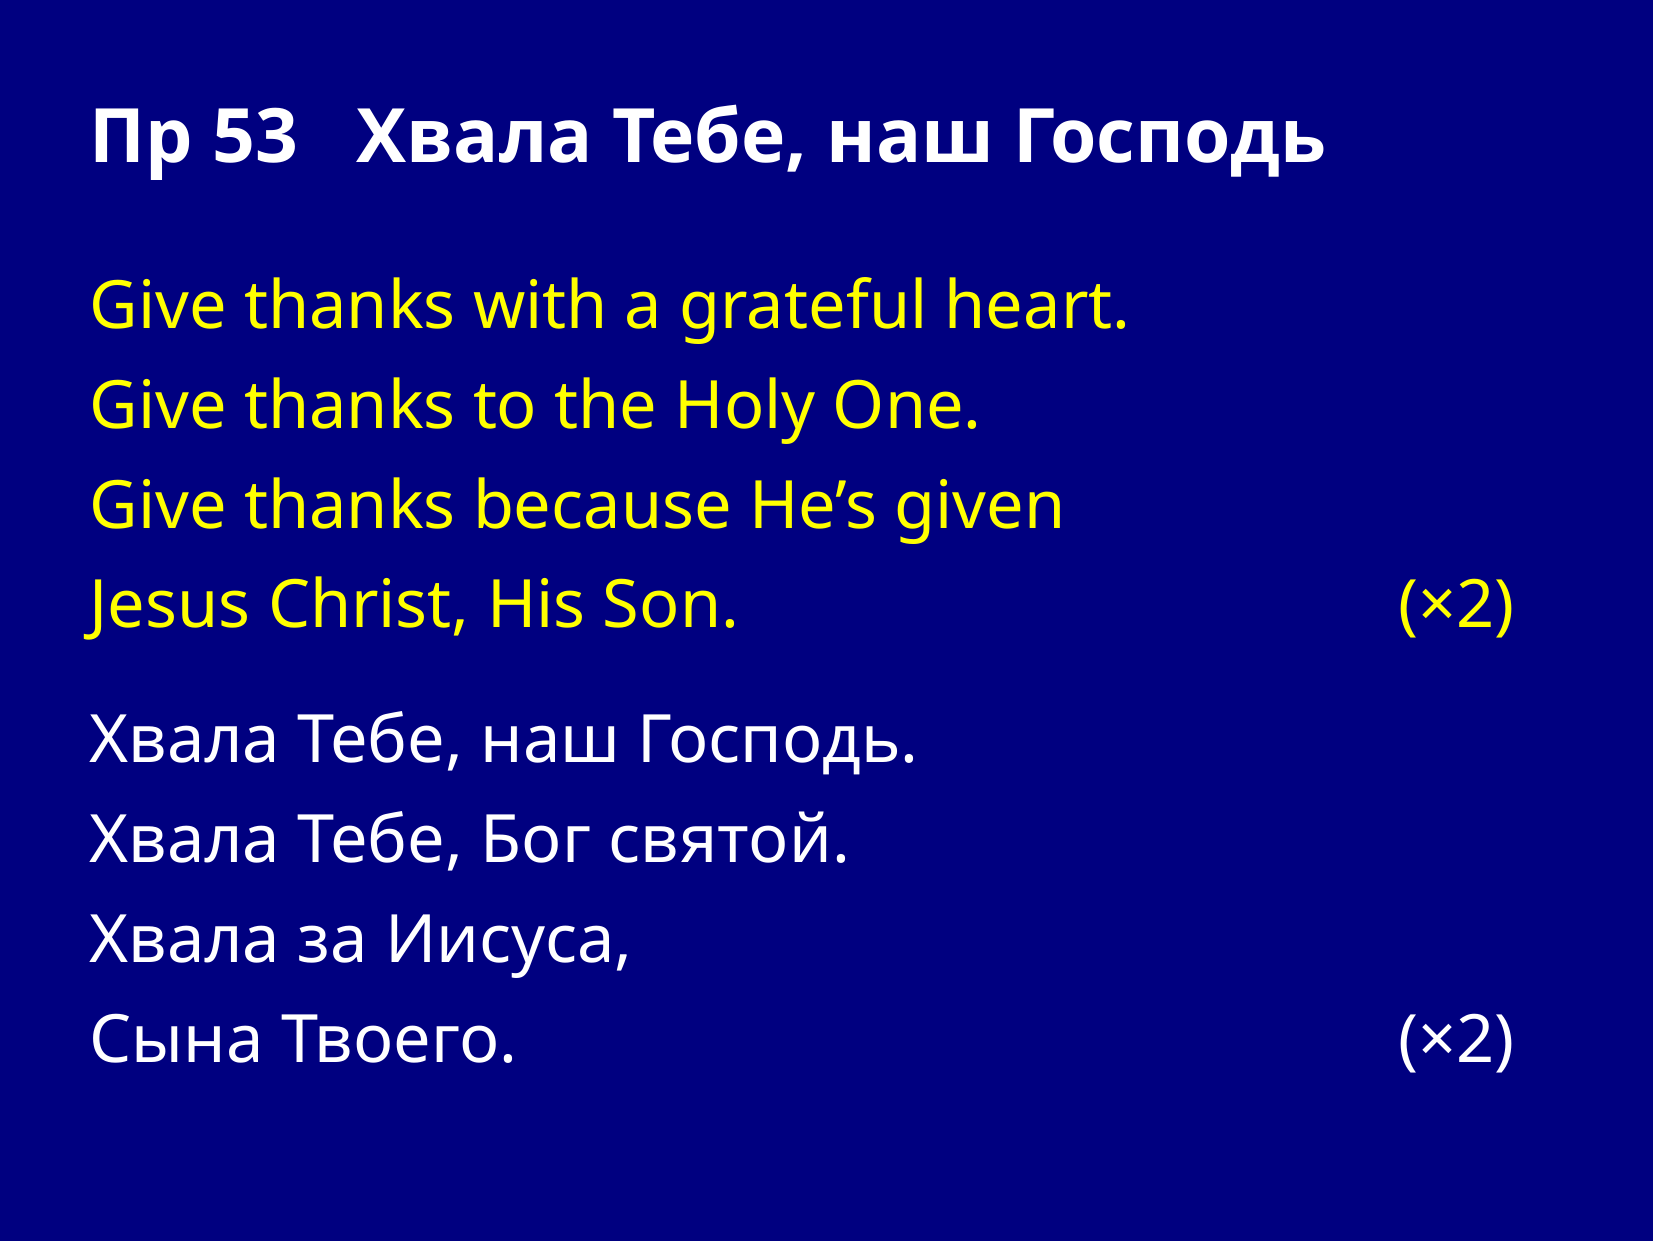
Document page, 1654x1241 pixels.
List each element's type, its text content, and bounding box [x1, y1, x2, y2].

text_box Give thanks with a grateful heart. Give thanks to the Holy One. Give thanks because He’s given Jesus Christ, His Son. (×2) [75, 188, 1576, 638]
text_box Пр 53 Хвала Тебе, наш Господь [75, 75, 1576, 188]
text_box Хвала Тебе, наш Господь. Хвала Тебе, Бог святой. Хвала за Иисуса, Сына Твоего. (×2) [75, 675, 1576, 1163]
